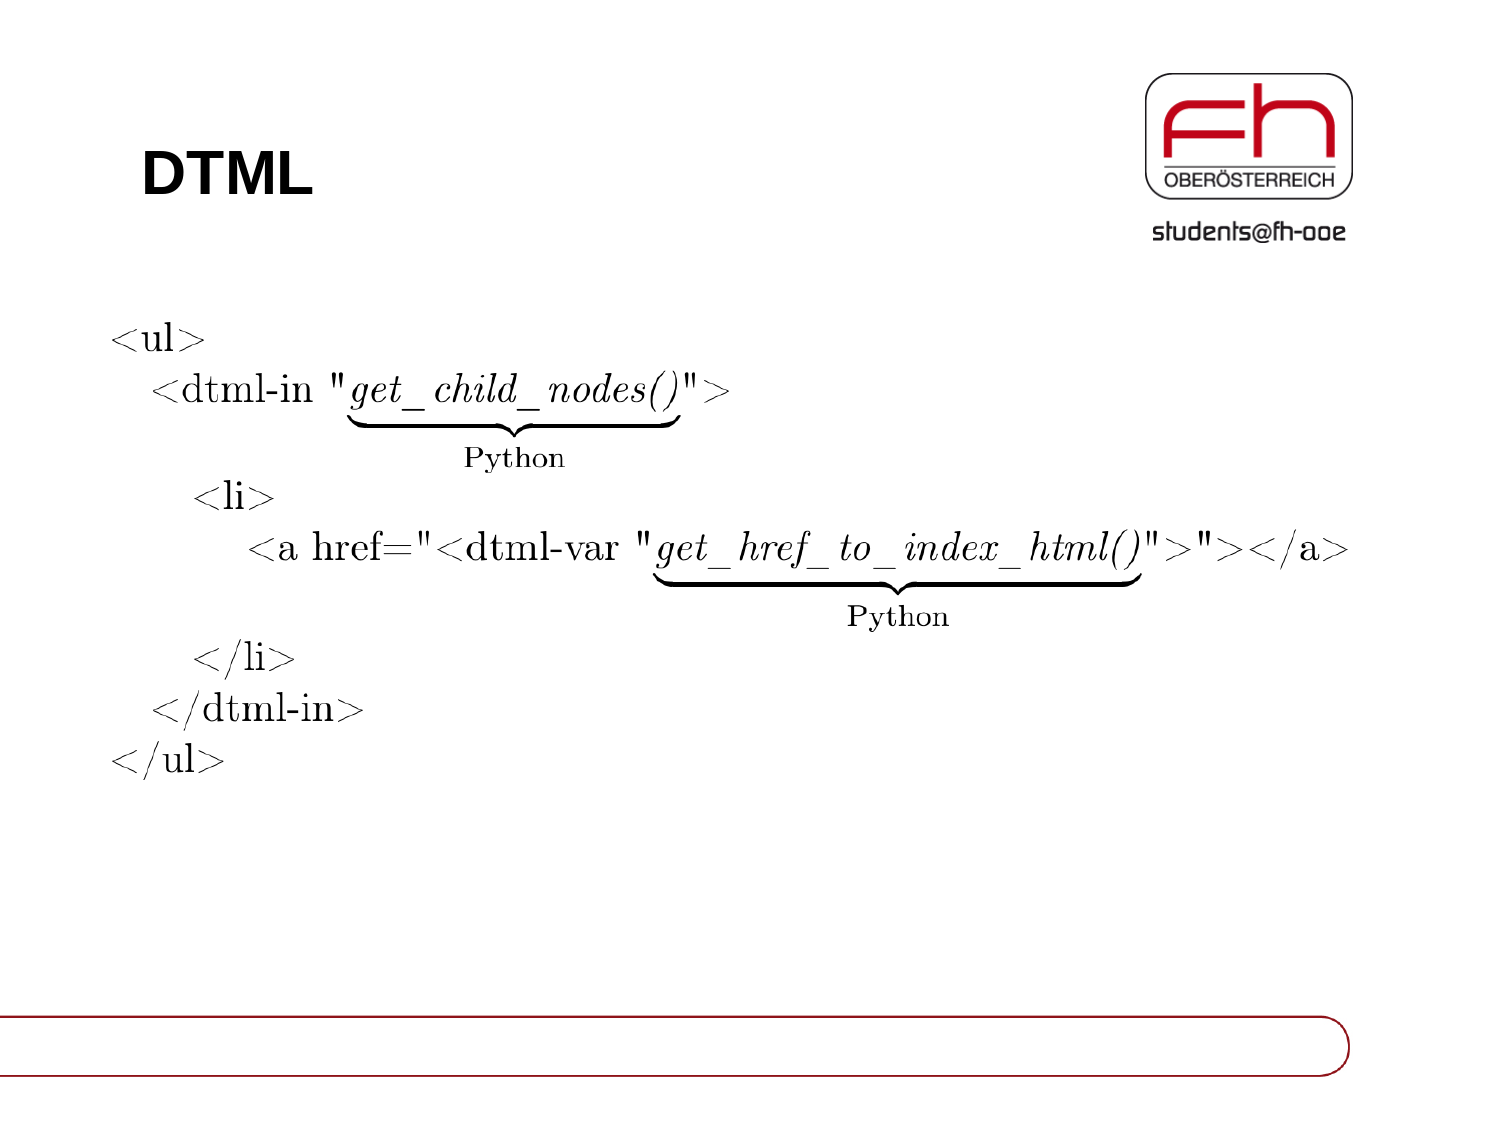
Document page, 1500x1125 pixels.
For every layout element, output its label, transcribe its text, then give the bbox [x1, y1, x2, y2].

picture [0, 1012, 1353, 1080]
title DTML [141, 66, 1108, 208]
picture [109, 319, 1351, 781]
picture [1145, 73, 1353, 243]
